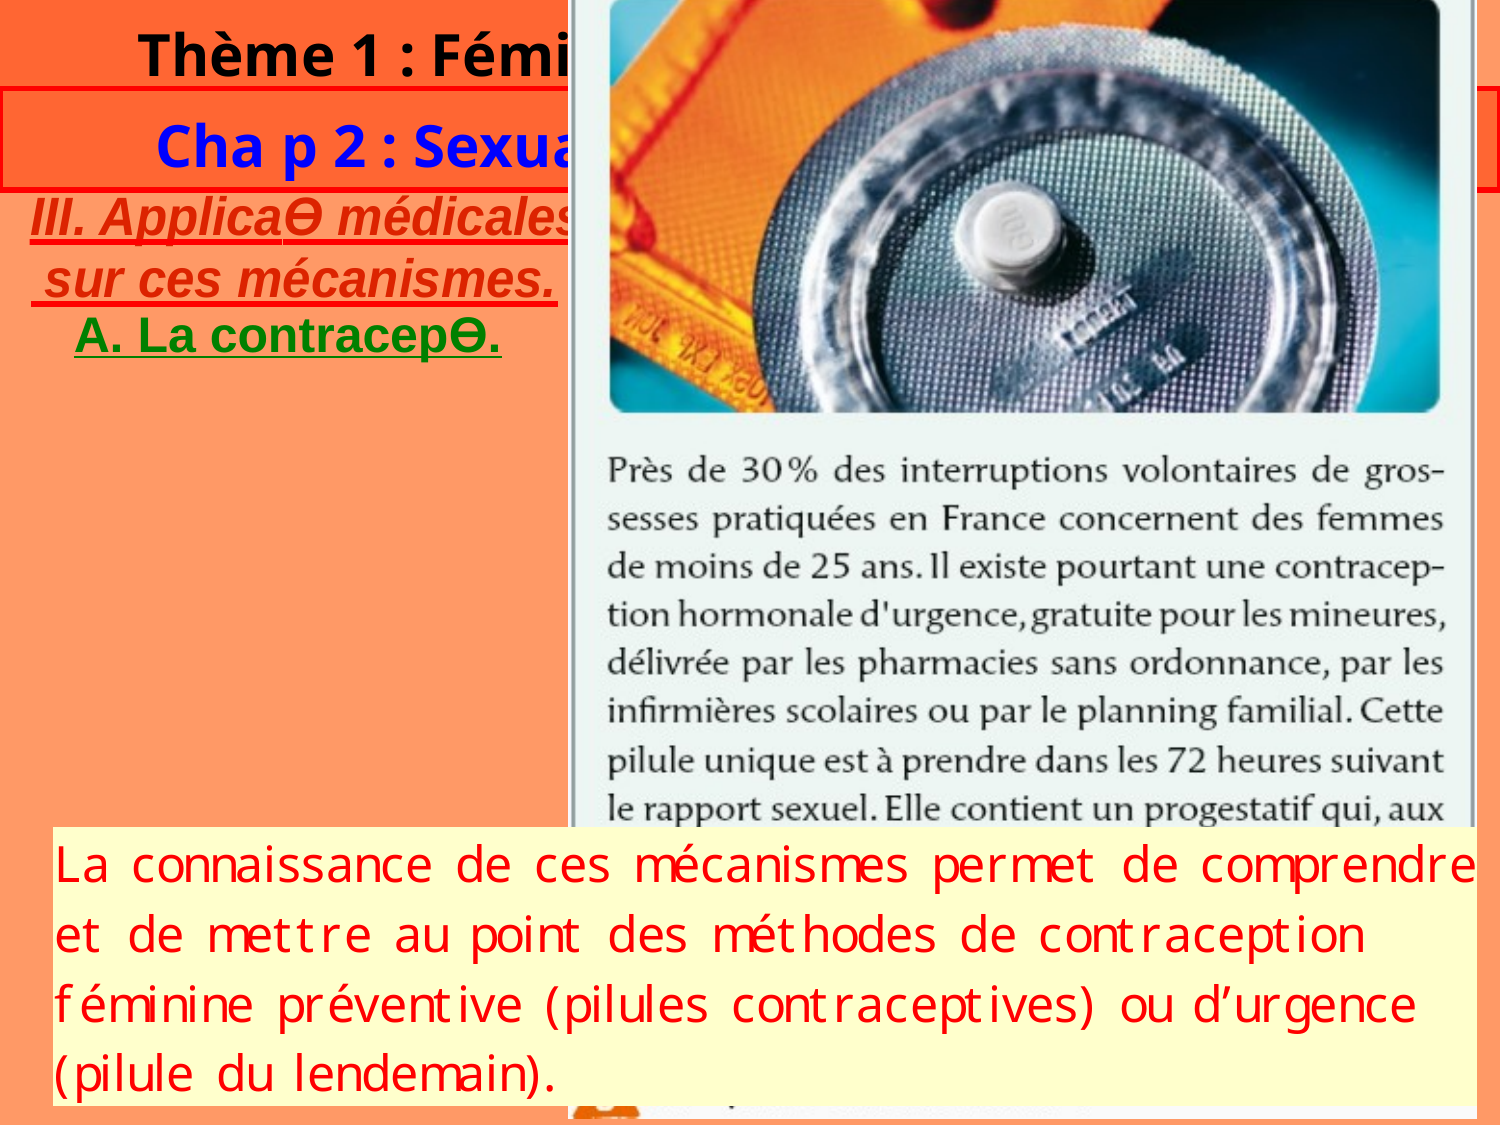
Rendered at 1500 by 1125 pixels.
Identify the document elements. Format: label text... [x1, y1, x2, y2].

text_box Cha p 2 : Sexualité, procréation et plaisir. [0, 88, 568, 191]
text_box A. La contracepƟ. [59, 295, 621, 371]
chart [29, 185, 568, 343]
picture [568, 0, 1477, 827]
chart [53, 827, 1478, 1125]
text_box Cha p 2 : Sexualité, procréation et plaisir. [1477, 88, 1500, 191]
text_box Thème 1 : Féminin / masculin [0, 0, 568, 88]
